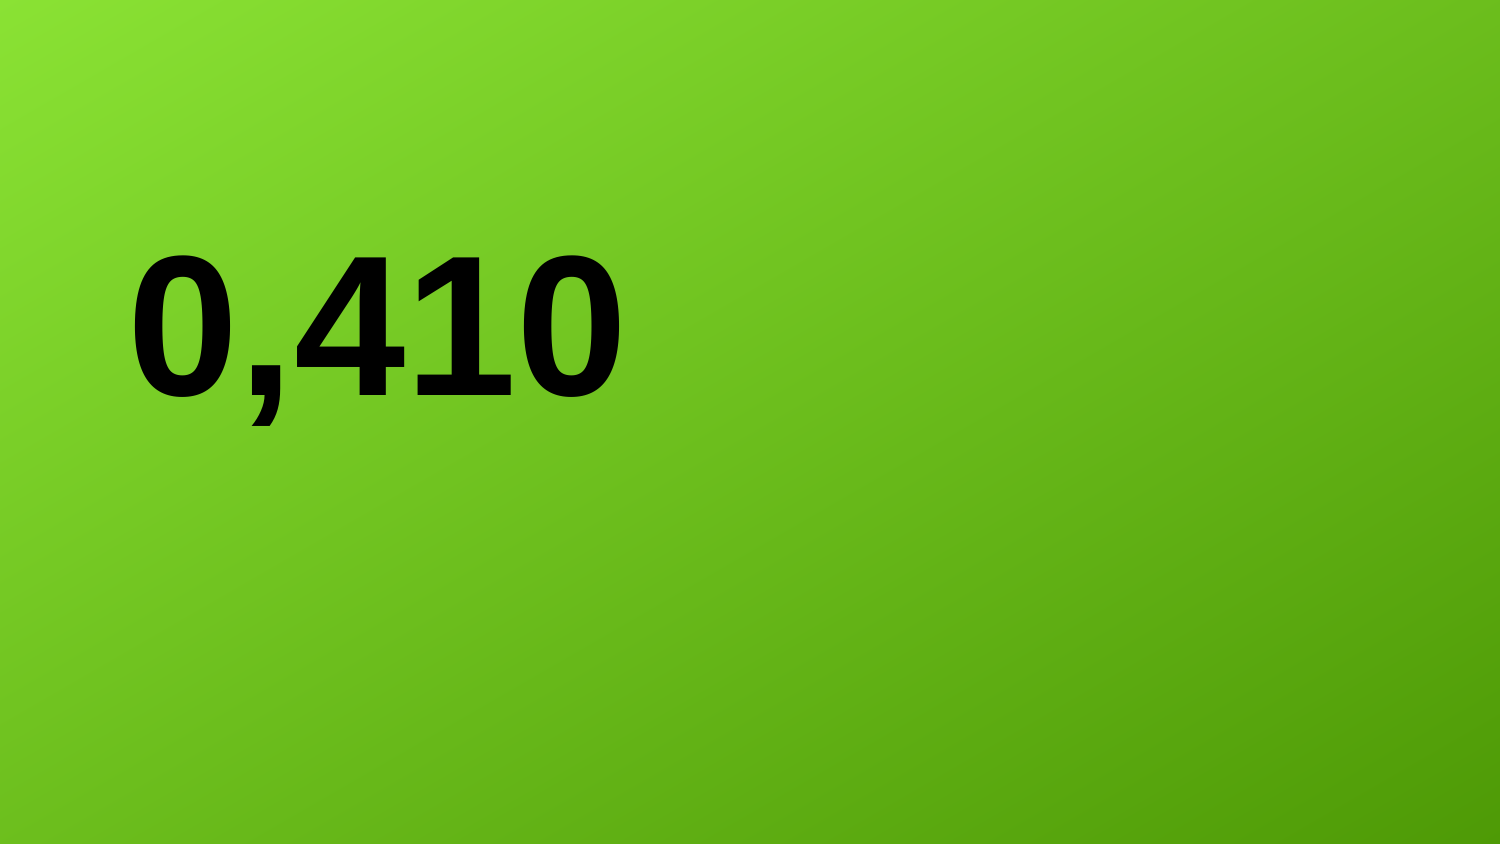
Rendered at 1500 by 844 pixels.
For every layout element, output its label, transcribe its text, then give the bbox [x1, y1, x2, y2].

title 0,410 [112, 259, 1388, 450]
